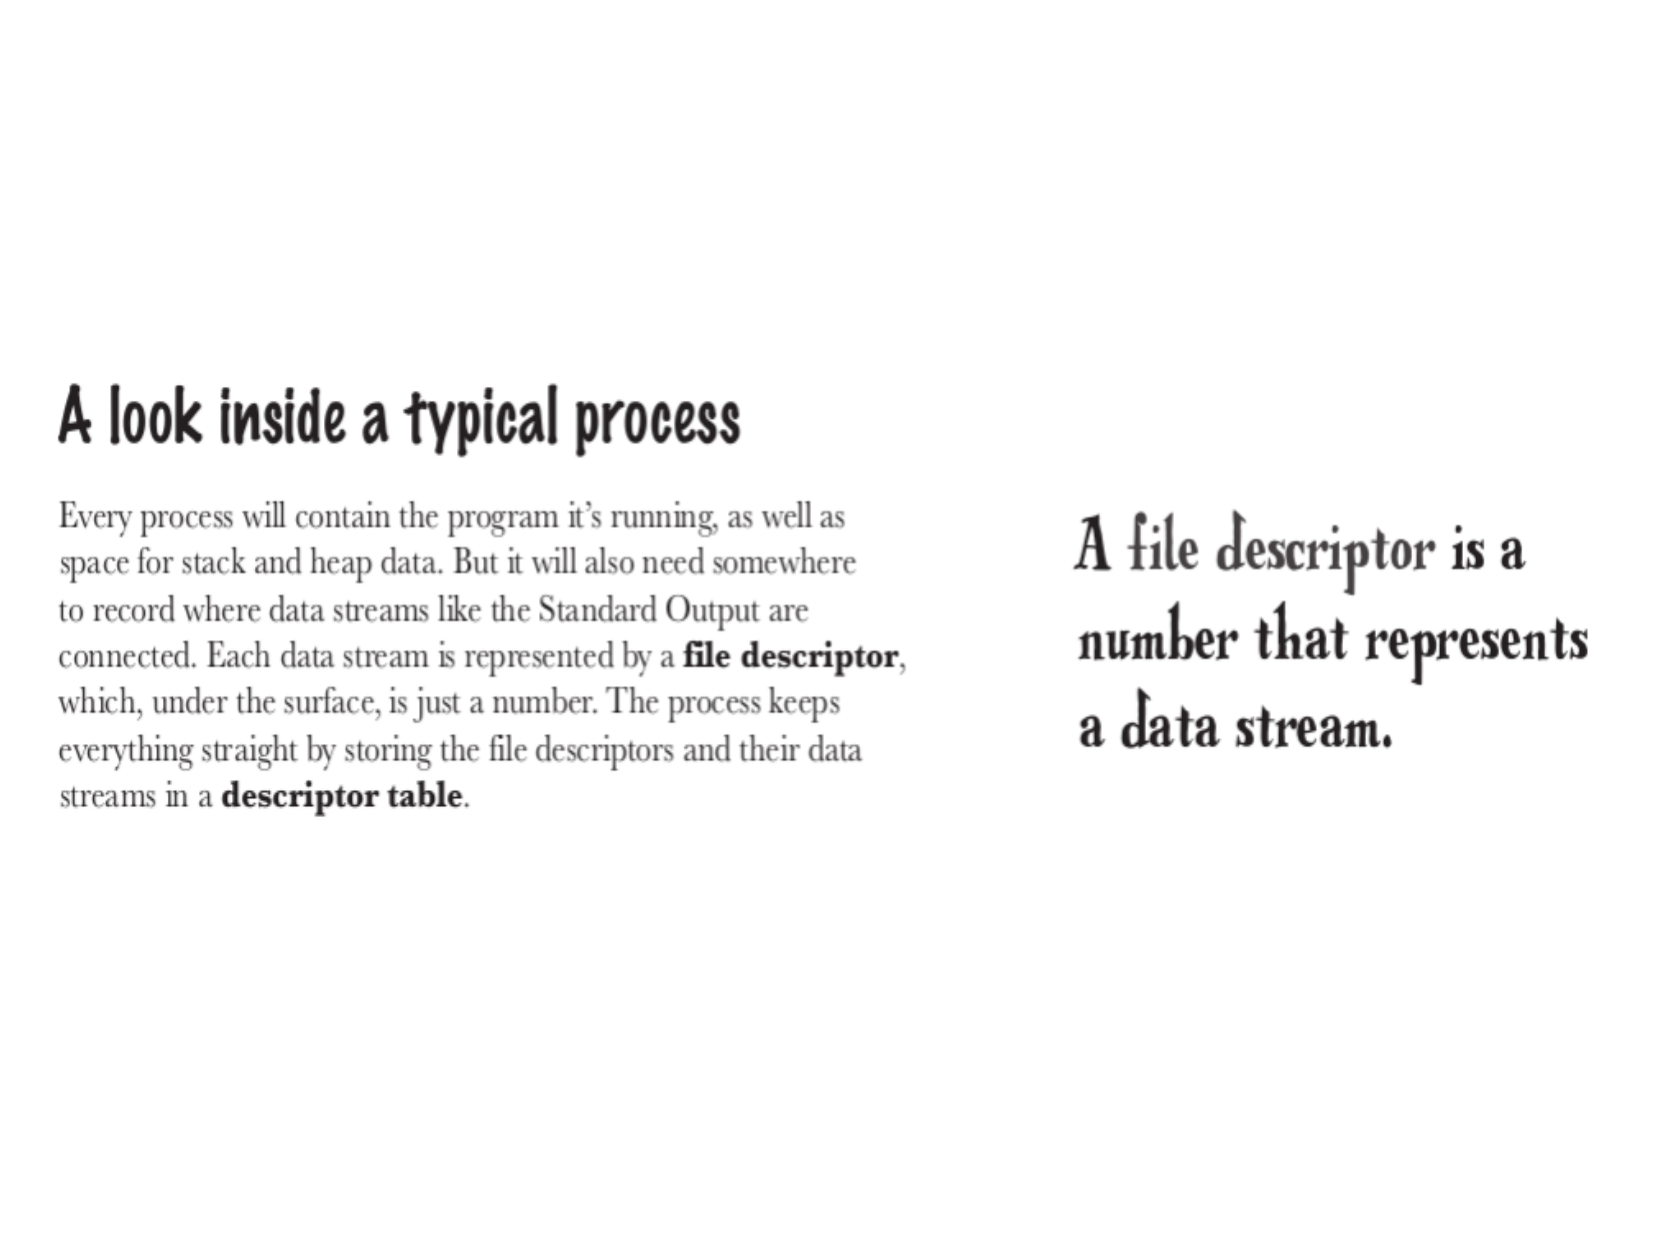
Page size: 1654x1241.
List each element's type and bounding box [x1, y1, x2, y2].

picture [47, 342, 1619, 839]
